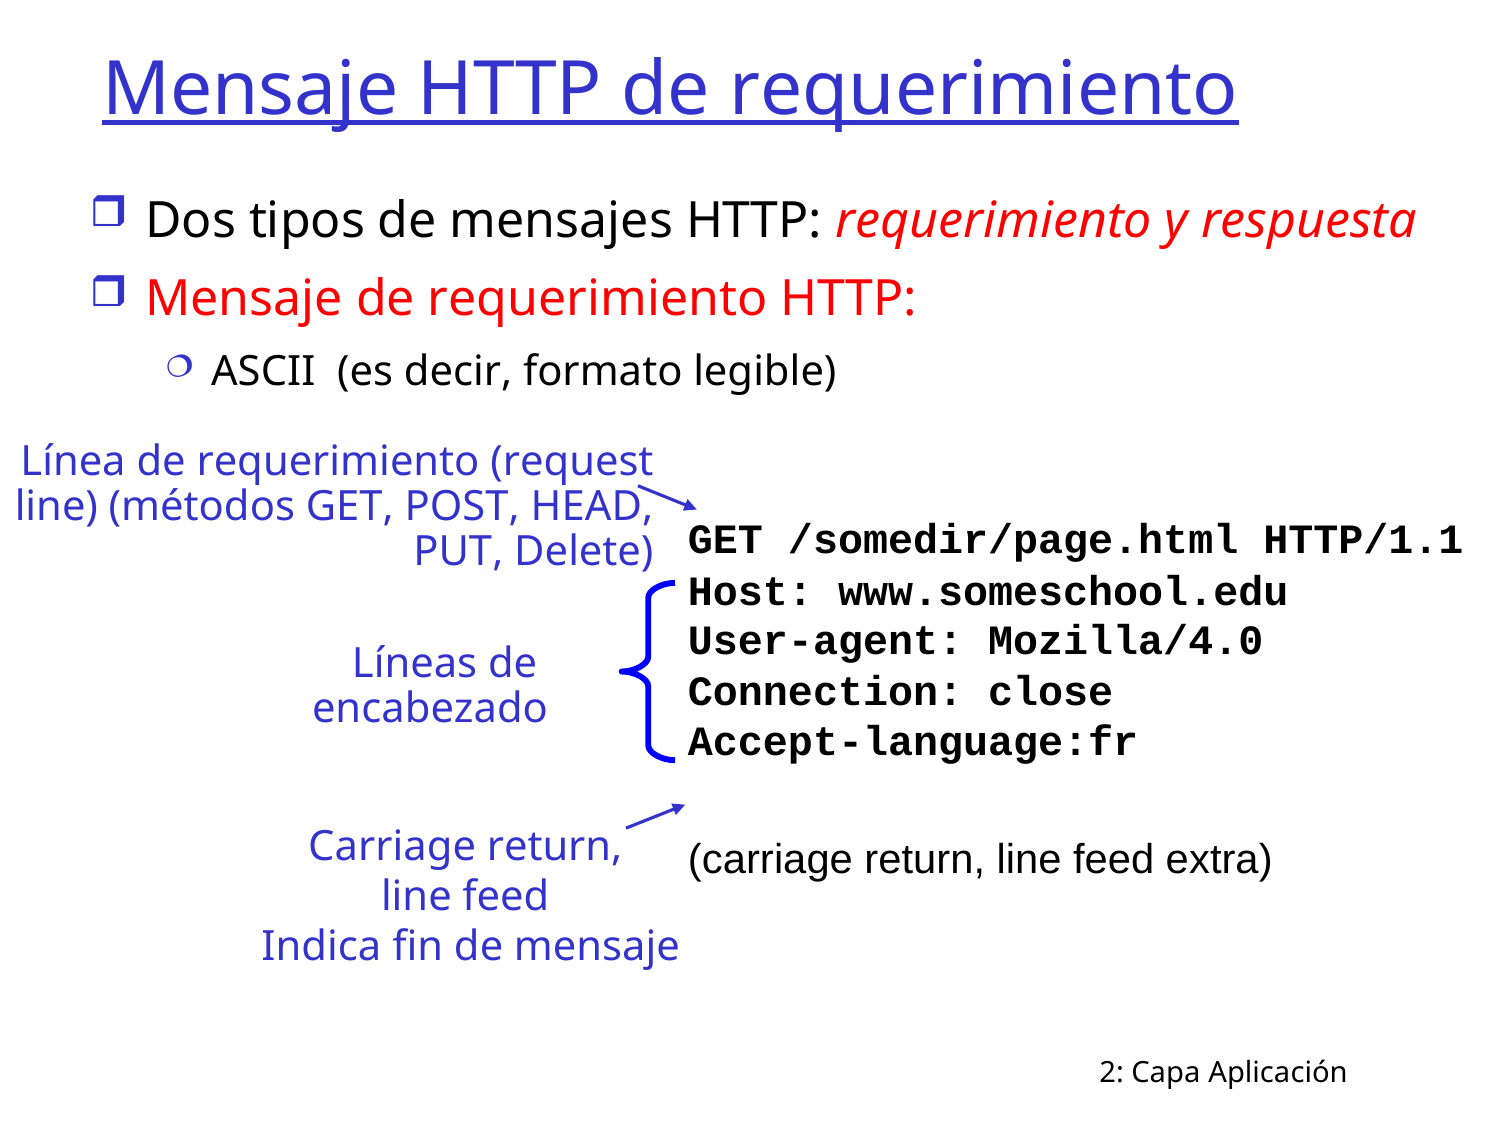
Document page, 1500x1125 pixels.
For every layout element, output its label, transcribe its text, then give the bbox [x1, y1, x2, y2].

text_box Líneas de encabezado [296, 633, 564, 740]
list Dos tipos de mensajes HTTP: requerimiento y respuesta Mensaje de requerimiento HTTP: ASCII (es decir, formato legible) [75, 180, 1463, 440]
text_box Línea de requerimiento (request line) (métodos GET, POST, HEAD, PUT, Delete) [0, 432, 693, 588]
title Mensaje HTTP de requerimiento [87, 23, 1463, 150]
text_box GET /somedir/page.html HTTP/1.1 Host: www.someschool.edu User-agent: Mozilla/4.0 Connection: close Accept-language:fr (carriage return, line feed extra) [672, 509, 1478, 892]
text_box Carriage return, line feed Indica fin de mensaje [246, 816, 695, 978]
